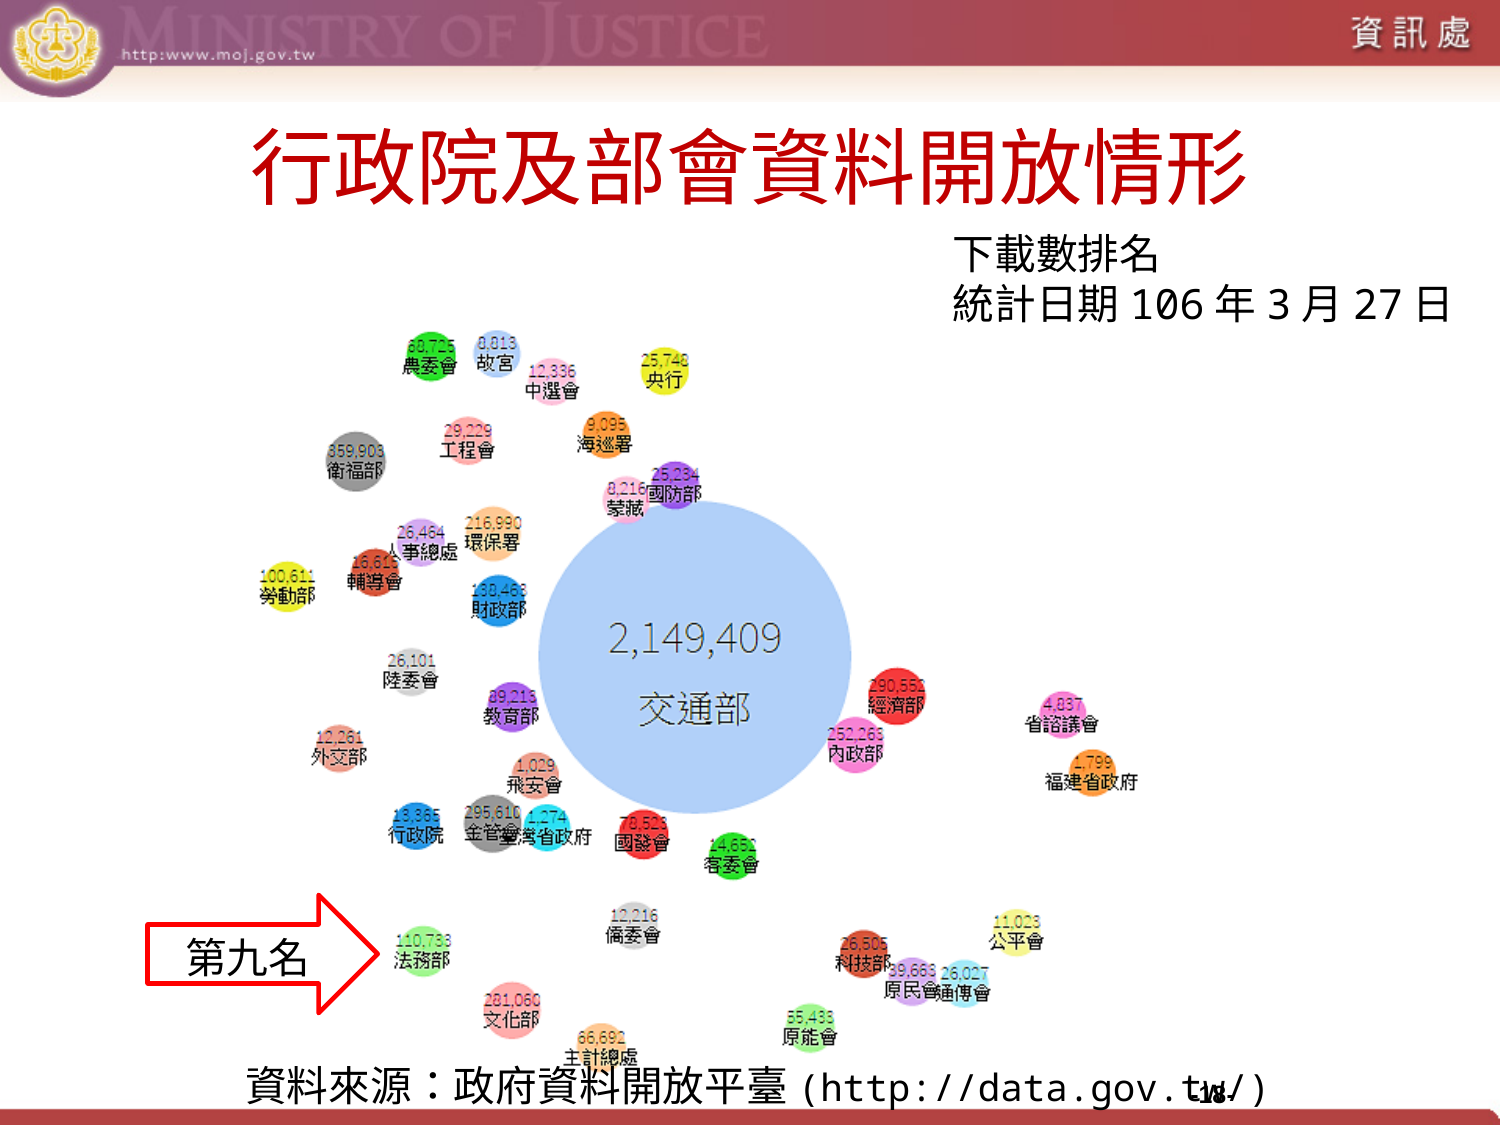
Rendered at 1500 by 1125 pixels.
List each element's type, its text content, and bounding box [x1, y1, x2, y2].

text_box 資料來源：政府資料開放平臺(http://data.gov.tw/) [230, 1052, 1206, 1118]
text_box -18- [1206, 1070, 1488, 1109]
text_box 下載數排名 統計日期106年3月27日 [937, 219, 1389, 337]
text_box 第九名 [147, 894, 378, 1014]
picture [229, 290, 1166, 1094]
title 行政院及部會資料開放情形 [112, 90, 1388, 240]
